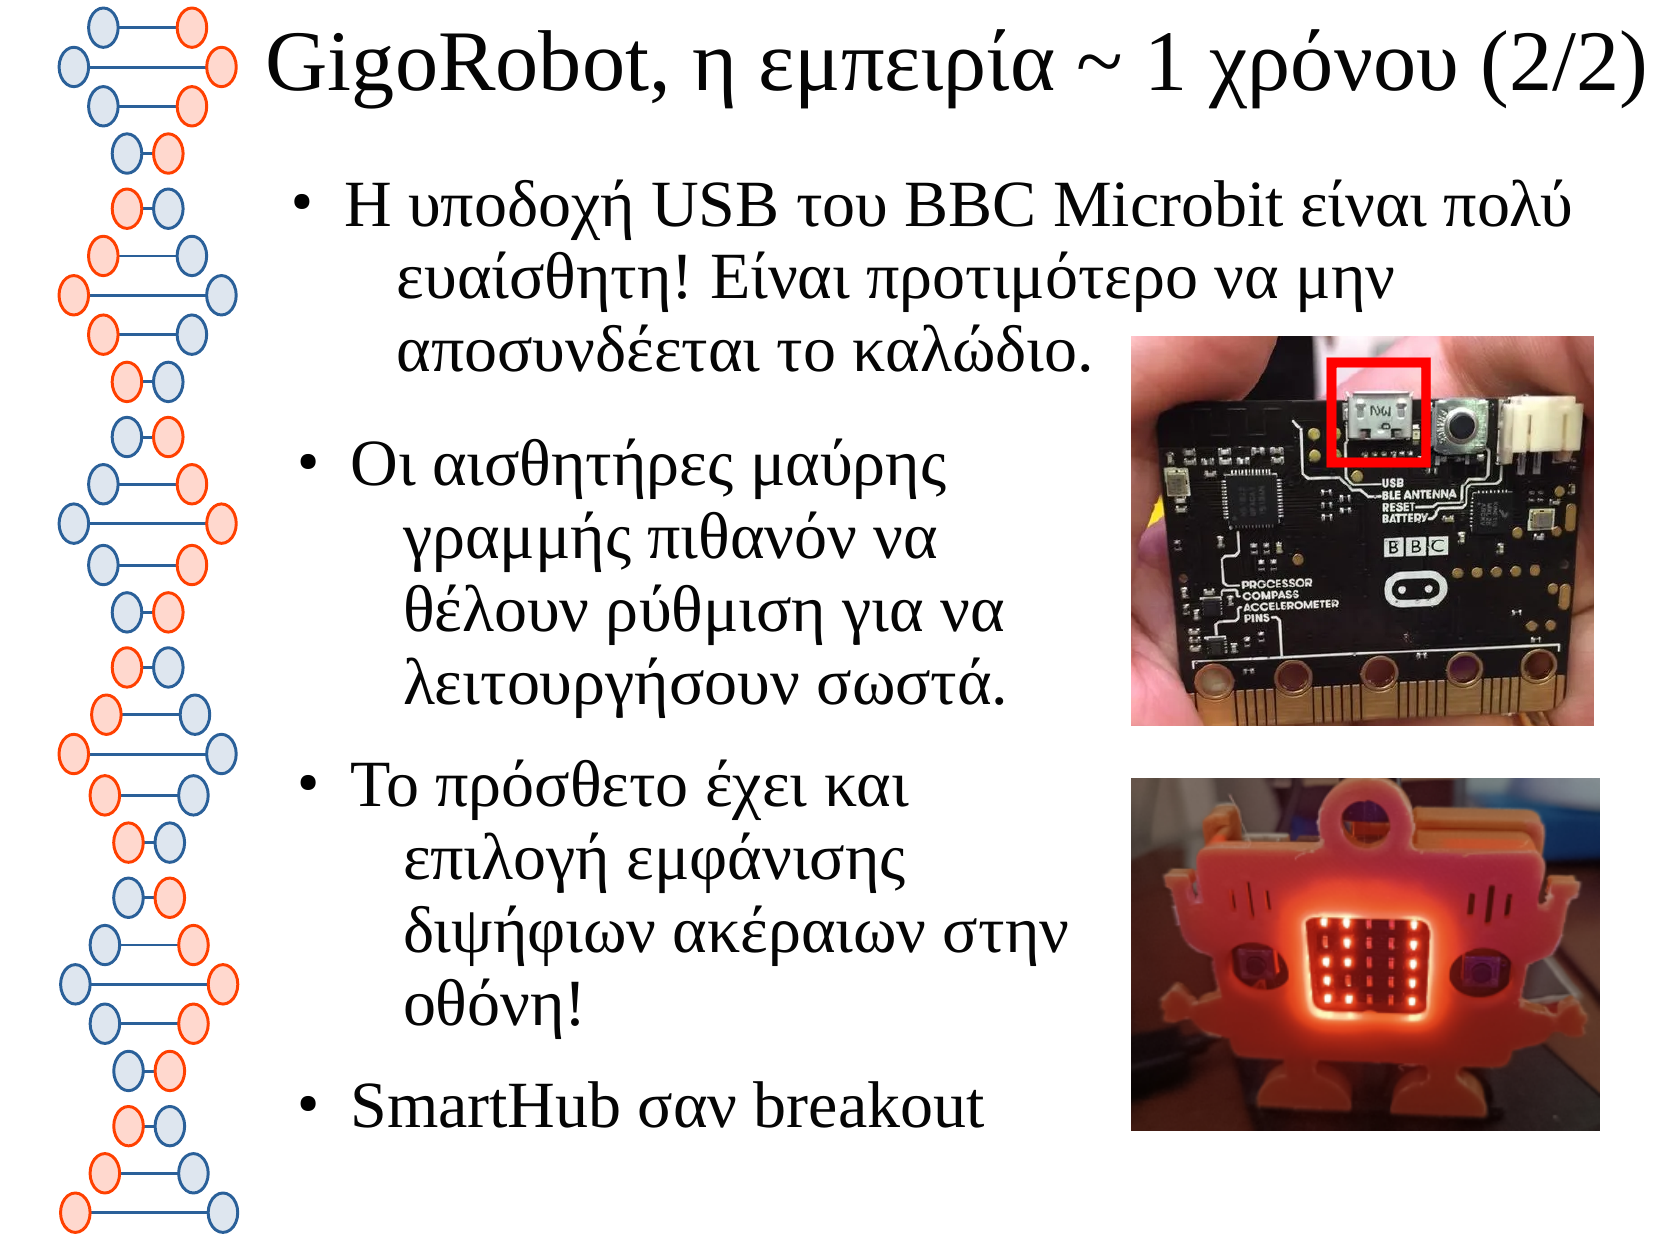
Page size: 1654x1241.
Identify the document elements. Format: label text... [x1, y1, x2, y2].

picture [1131, 778, 1600, 1131]
title GigoRobot, η εμπειρία ~ 1 χρόνου (2/2) [213, 9, 1654, 113]
list Οι αισθητήρες μαύρης γραμμής πιθανόν να θέλουν ρύθμιση για να λειτουργήσουν σωστά. Το πρόσθετο έχει και επιλογή εμφάνισης διψήφιων ακέραιων στην οθόνη! SmartHub σαν breakout [262, 426, 1085, 1144]
picture [1131, 336, 1594, 726]
list Η υποδοχή USB του BBC Microbit είναι πολύ ευαίσθητη! Είναι προτιμότερο να μην αποσυνδέεται το καλώδιο. [256, 167, 1627, 390]
